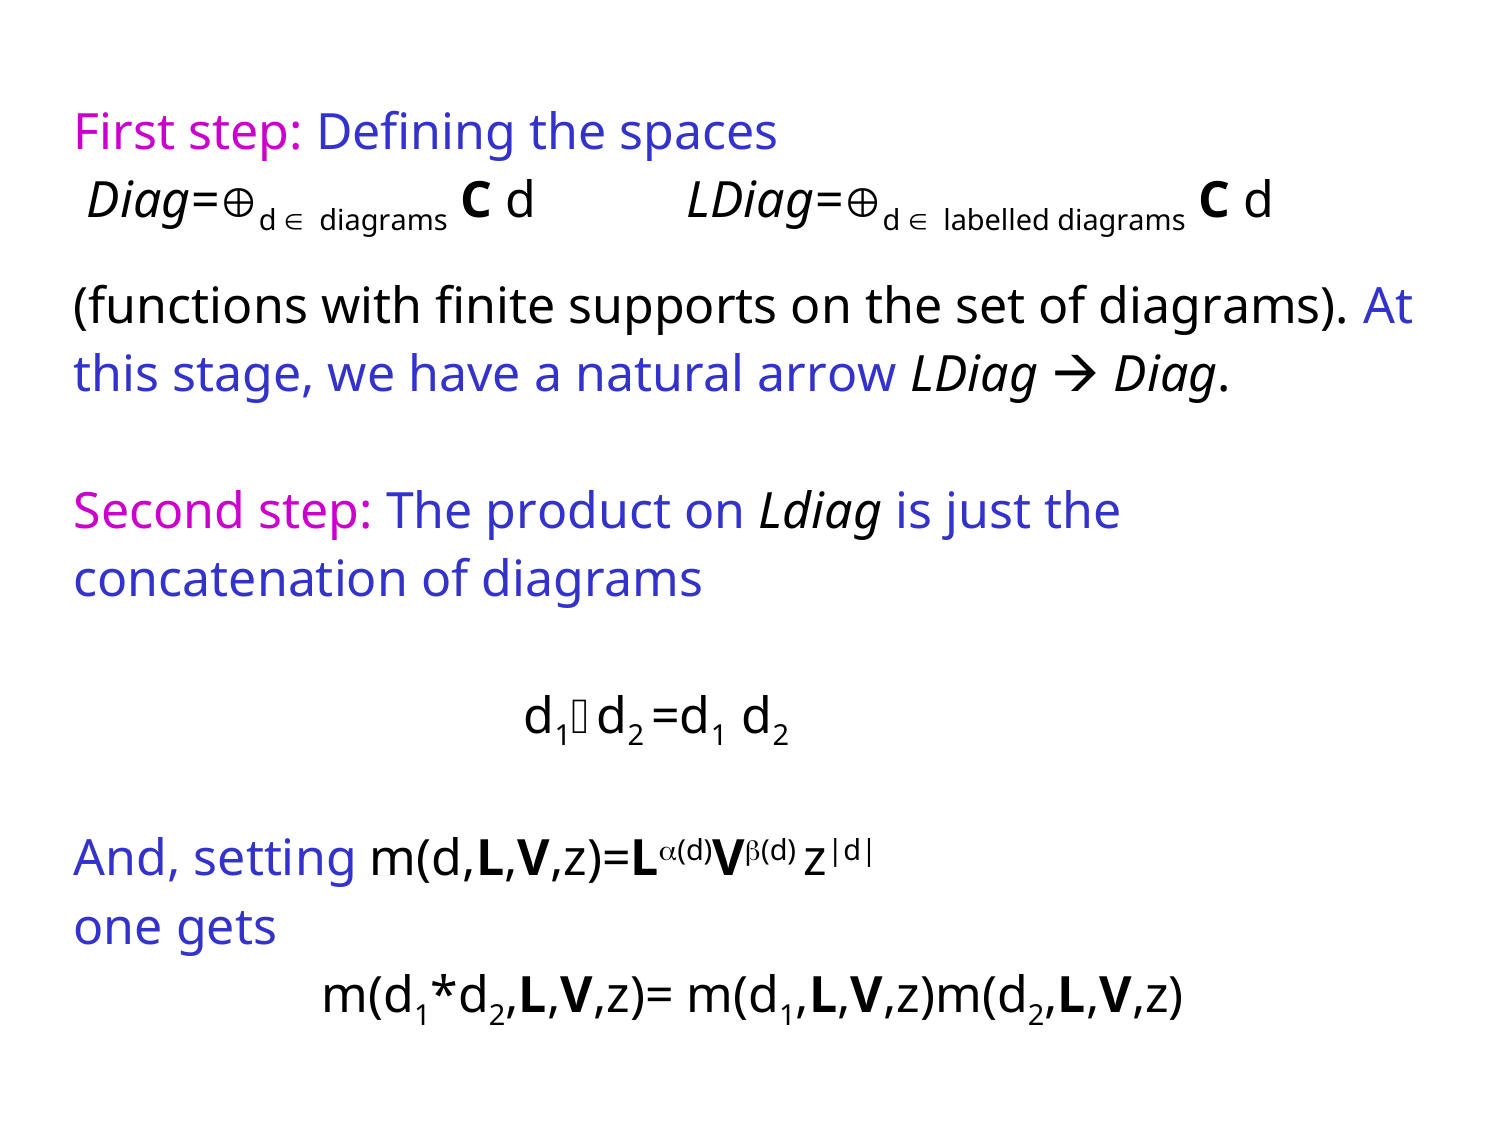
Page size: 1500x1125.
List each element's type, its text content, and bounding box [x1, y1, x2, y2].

text_box First step: Defining the spaces Diag=d  diagrams C d LDiag=d  labelled diagrams C d (functions with finite supports on the set of diagrams). At this stage, we have a natural arrow LDiag  Diag. Second step: The product on Ldiag is just the concatenation of diagrams d1 d2 =d1 d2 And, setting m(d,L,V,z)=L(d)V(d) z|d| one gets m(d1*d2,L,V,z)= m(d1,L,V,z)m(d2,L,V,z) [59, 88, 1447, 1005]
